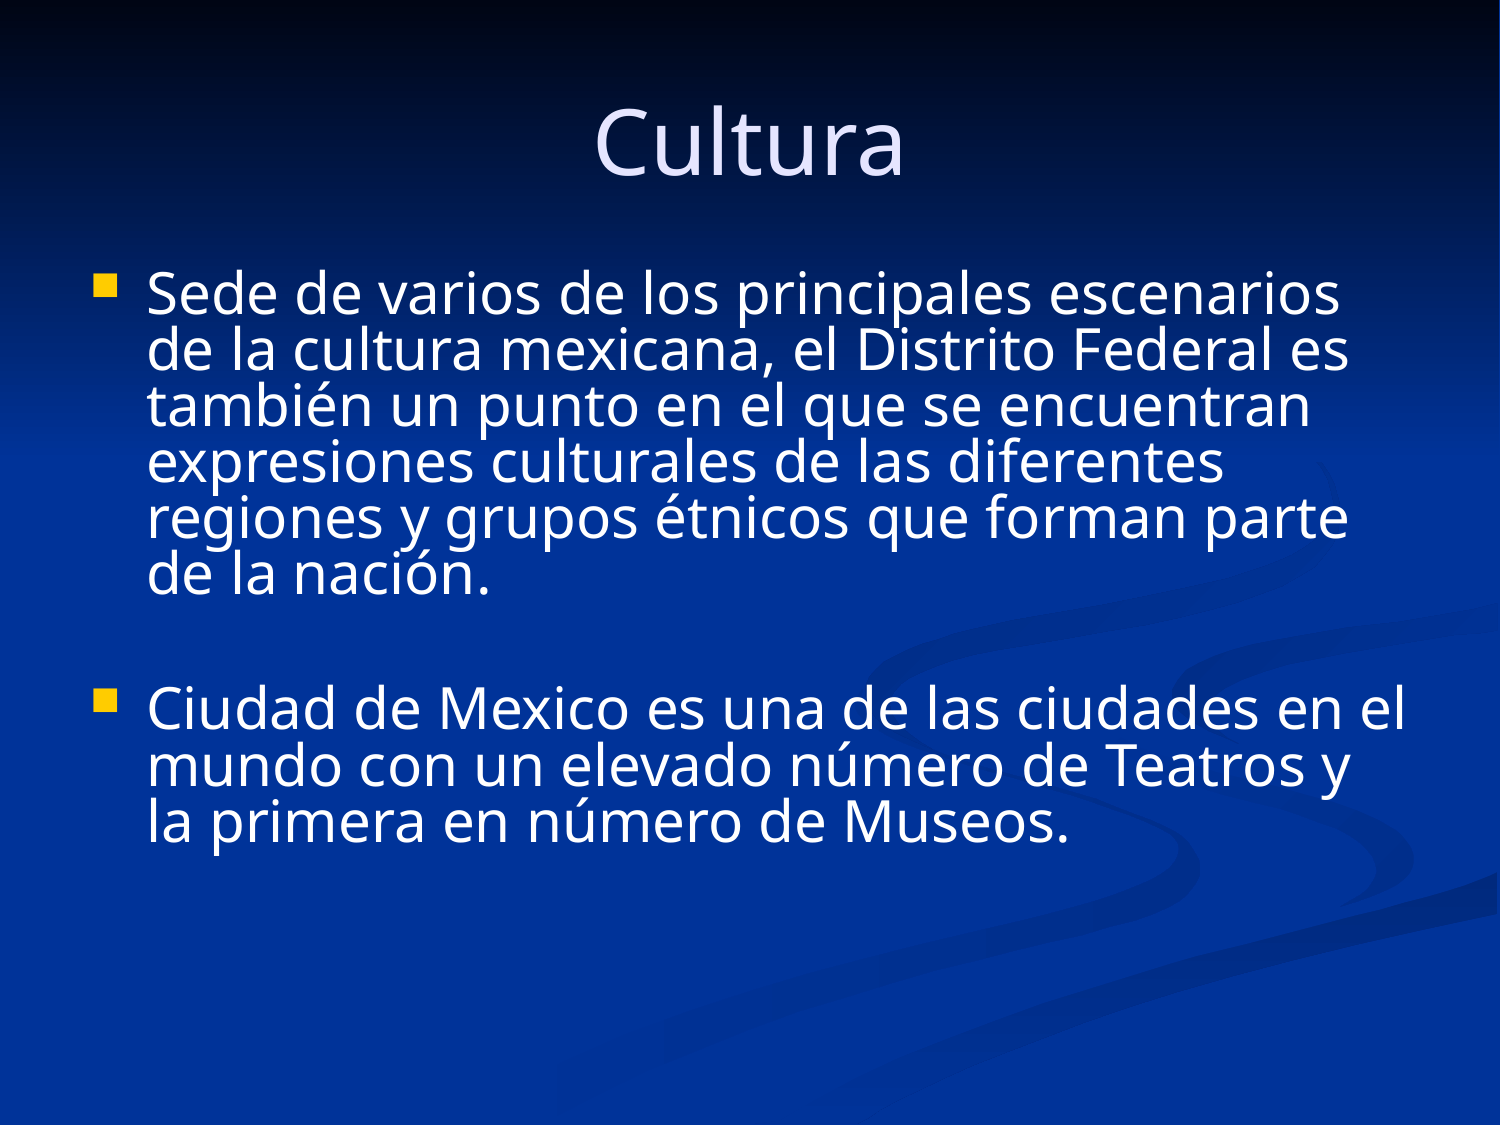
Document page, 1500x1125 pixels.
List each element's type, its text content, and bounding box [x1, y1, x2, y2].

list Sede de varios de los principales escenarios de la cultura mexicana, el Distrito Federal es también un punto en el que se encuentran expresiones culturales de las diferentes regiones y grupos étnicos que forman parte de la nación. Ciudad de Mexico es una de las ciudades en el mundo con un elevado número de Teatros y la primera en número de Museos. [75, 262, 1425, 1005]
title Cultura [75, 45, 1425, 233]
